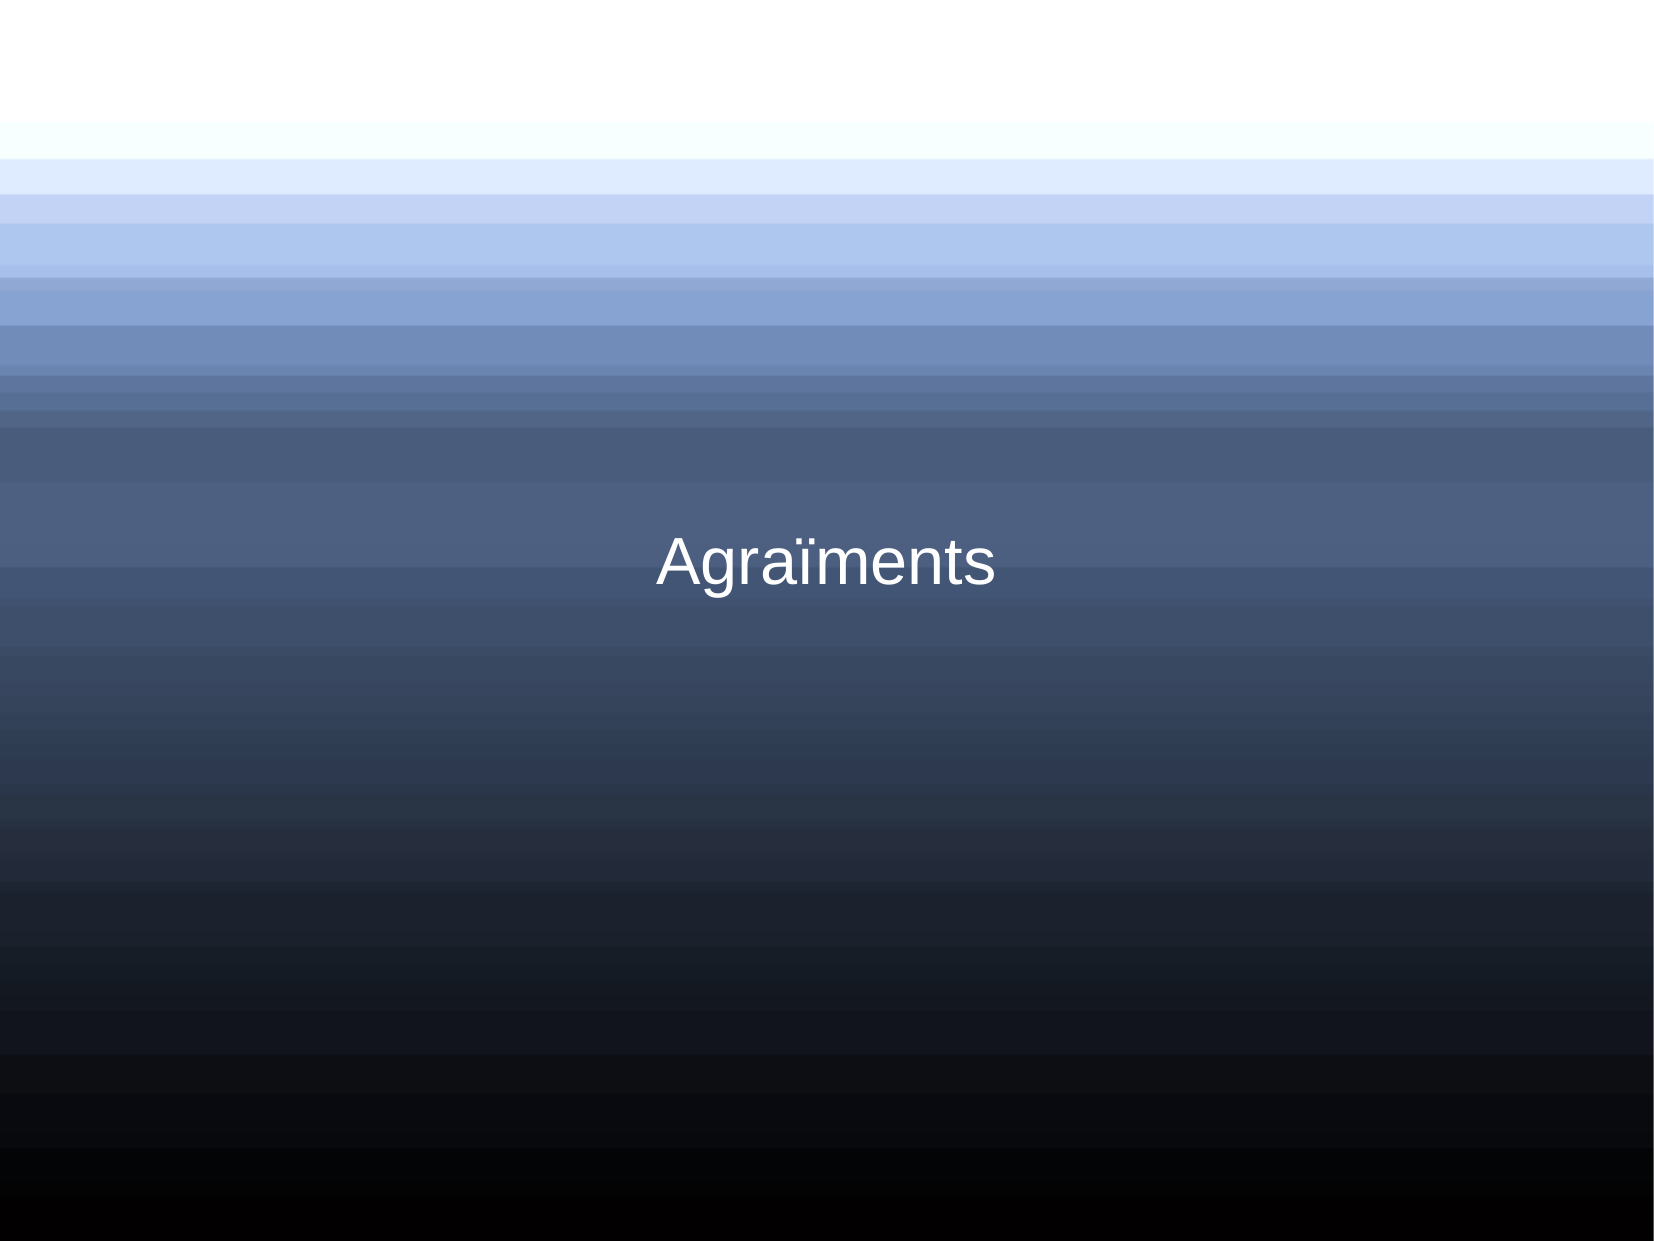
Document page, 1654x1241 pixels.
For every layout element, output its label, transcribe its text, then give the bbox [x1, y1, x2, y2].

subtitle Agraïments [82, 49, 1571, 1074]
picture [0, 0, 1654, 1241]
